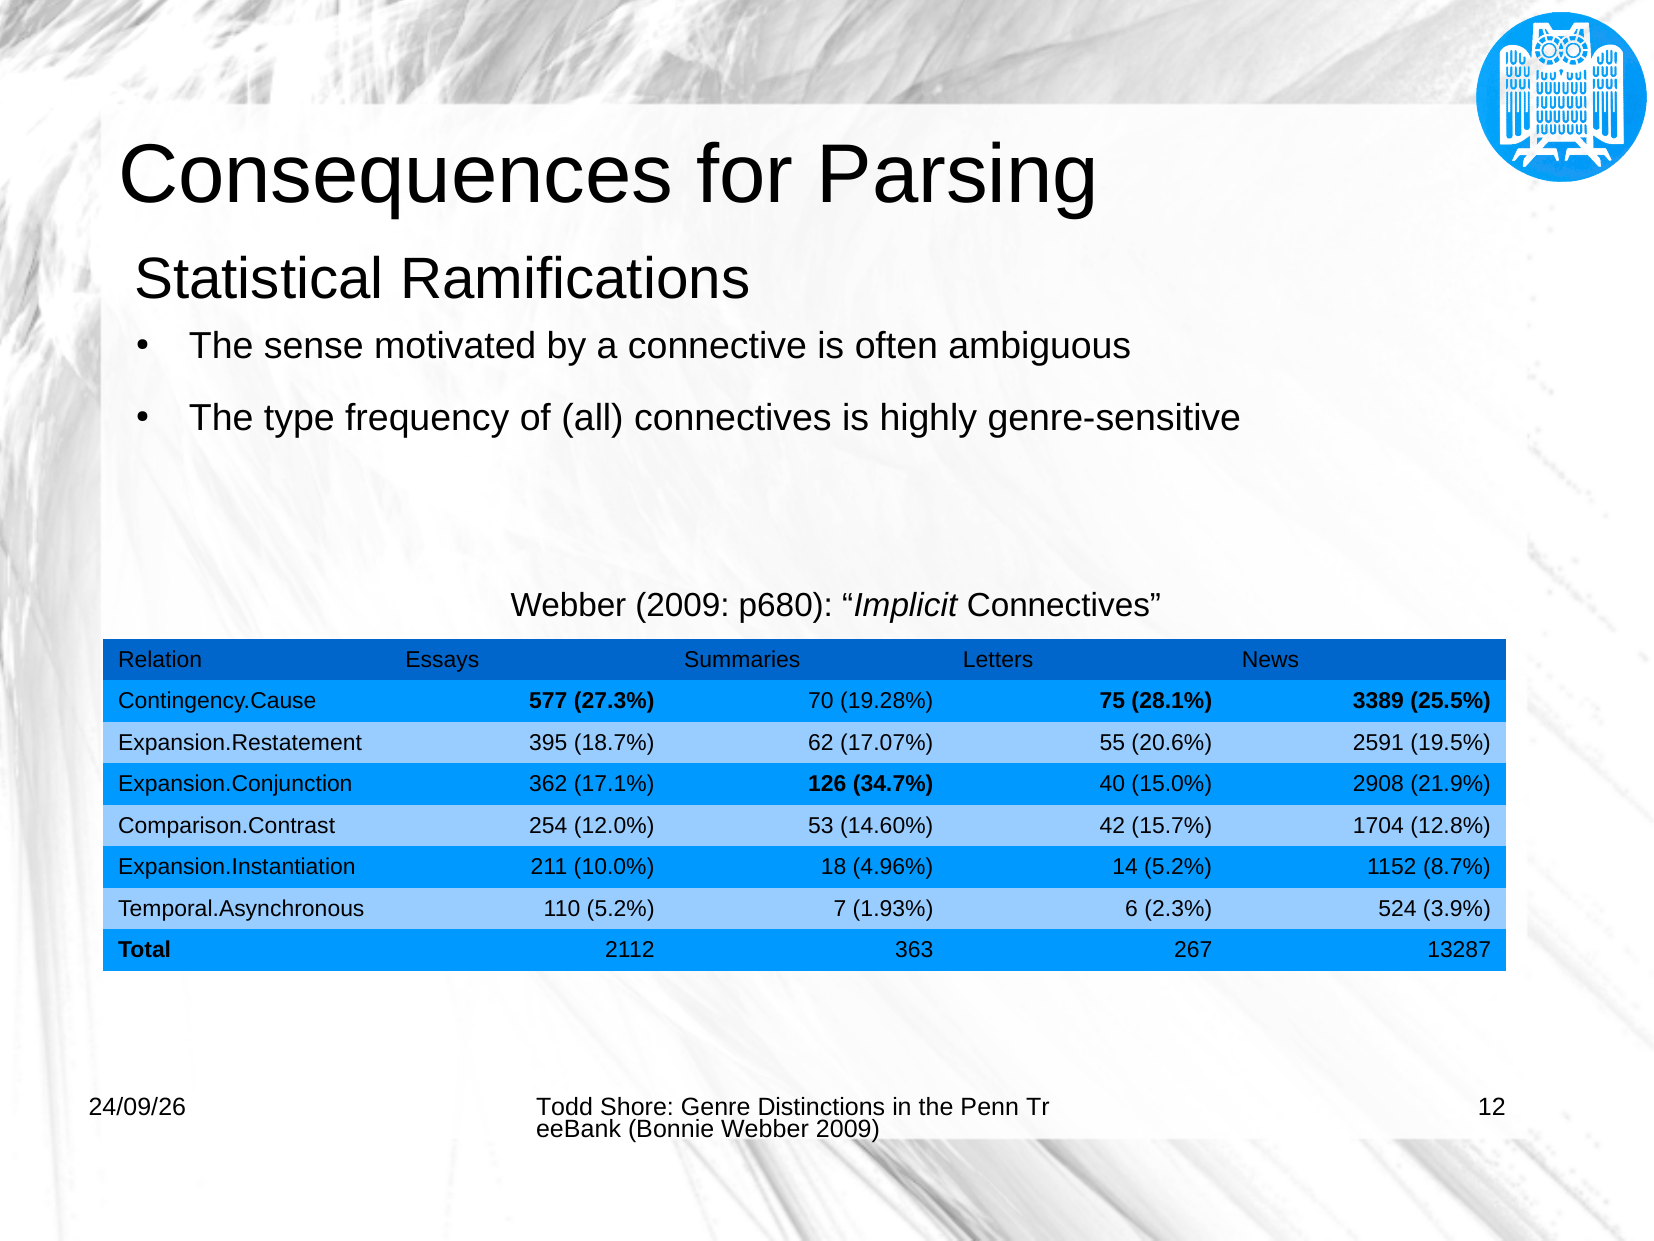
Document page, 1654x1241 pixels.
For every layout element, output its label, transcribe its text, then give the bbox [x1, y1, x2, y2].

table_cell 75 (28.1%) [948, 680, 1227, 722]
table_cell 62 (17.07%) [669, 722, 948, 763]
table_cell Comparison.Contrast [103, 805, 391, 846]
table_cell 2591 (19.5%) [1227, 722, 1506, 763]
text_box Webber (2009: p680): “Implicit Connectives” [495, 578, 1177, 631]
table_cell 53 (14.60%) [669, 805, 948, 846]
table_cell 6 (2.3%) [948, 888, 1227, 929]
table_cell 42 (15.7%) [948, 805, 1227, 846]
table_cell 13287 [1227, 929, 1506, 971]
text_box Statistical Ramifications [119, 238, 766, 319]
table_cell Expansion.Instantiation [103, 846, 391, 888]
table_cell 126 (34.7%) [669, 763, 948, 805]
table_header Summaries [669, 639, 948, 680]
table_cell 524 (3.9%) [1227, 888, 1506, 929]
table_cell 362 (17.1%) [391, 763, 669, 805]
picture [0, 0, 1654, 1241]
table_cell 55 (20.6%) [948, 722, 1227, 763]
table_cell 267 [948, 929, 1227, 971]
table_cell 211 (10.0%) [391, 846, 669, 888]
table_cell Total [103, 929, 391, 971]
table_cell 363 [669, 929, 948, 971]
table_cell 18 (4.96%) [669, 846, 948, 888]
table_cell Expansion.Conjunction [103, 763, 391, 805]
table_header Essays [391, 639, 669, 680]
table_cell 14 (5.2%) [948, 846, 1227, 888]
table_header Relation [103, 639, 391, 680]
table_header News [1227, 639, 1506, 680]
table_cell 3389 (25.5%) [1227, 680, 1506, 722]
table_cell 1704 (12.8%) [1227, 805, 1506, 846]
table_cell 110 (5.2%) [391, 888, 669, 929]
table_cell Contingency.Cause [103, 680, 391, 722]
table_cell 7 (1.93%) [669, 888, 948, 929]
title Consequences for Parsing [118, 112, 1506, 237]
table_cell 254 (12.0%) [391, 805, 669, 846]
table_header Letters [948, 639, 1227, 680]
table_cell Temporal.Asynchronous [103, 888, 391, 929]
table_cell 2112 [391, 929, 669, 971]
table_cell 1152 (8.7%) [1227, 846, 1506, 888]
list The sense motivated by a connective is often ambiguous The type frequency of (all) connectives is highly genre-sensitive [118, 324, 1536, 975]
table_cell 577 (27.3%) [391, 680, 669, 722]
table_cell 40 (15.0%) [948, 763, 1227, 805]
table_cell 2908 (21.9%) [1227, 763, 1506, 805]
table_cell Expansion.Restatement [103, 722, 391, 763]
table_cell 70 (19.28%) [669, 680, 948, 722]
table_cell 395 (18.7%) [391, 722, 669, 763]
